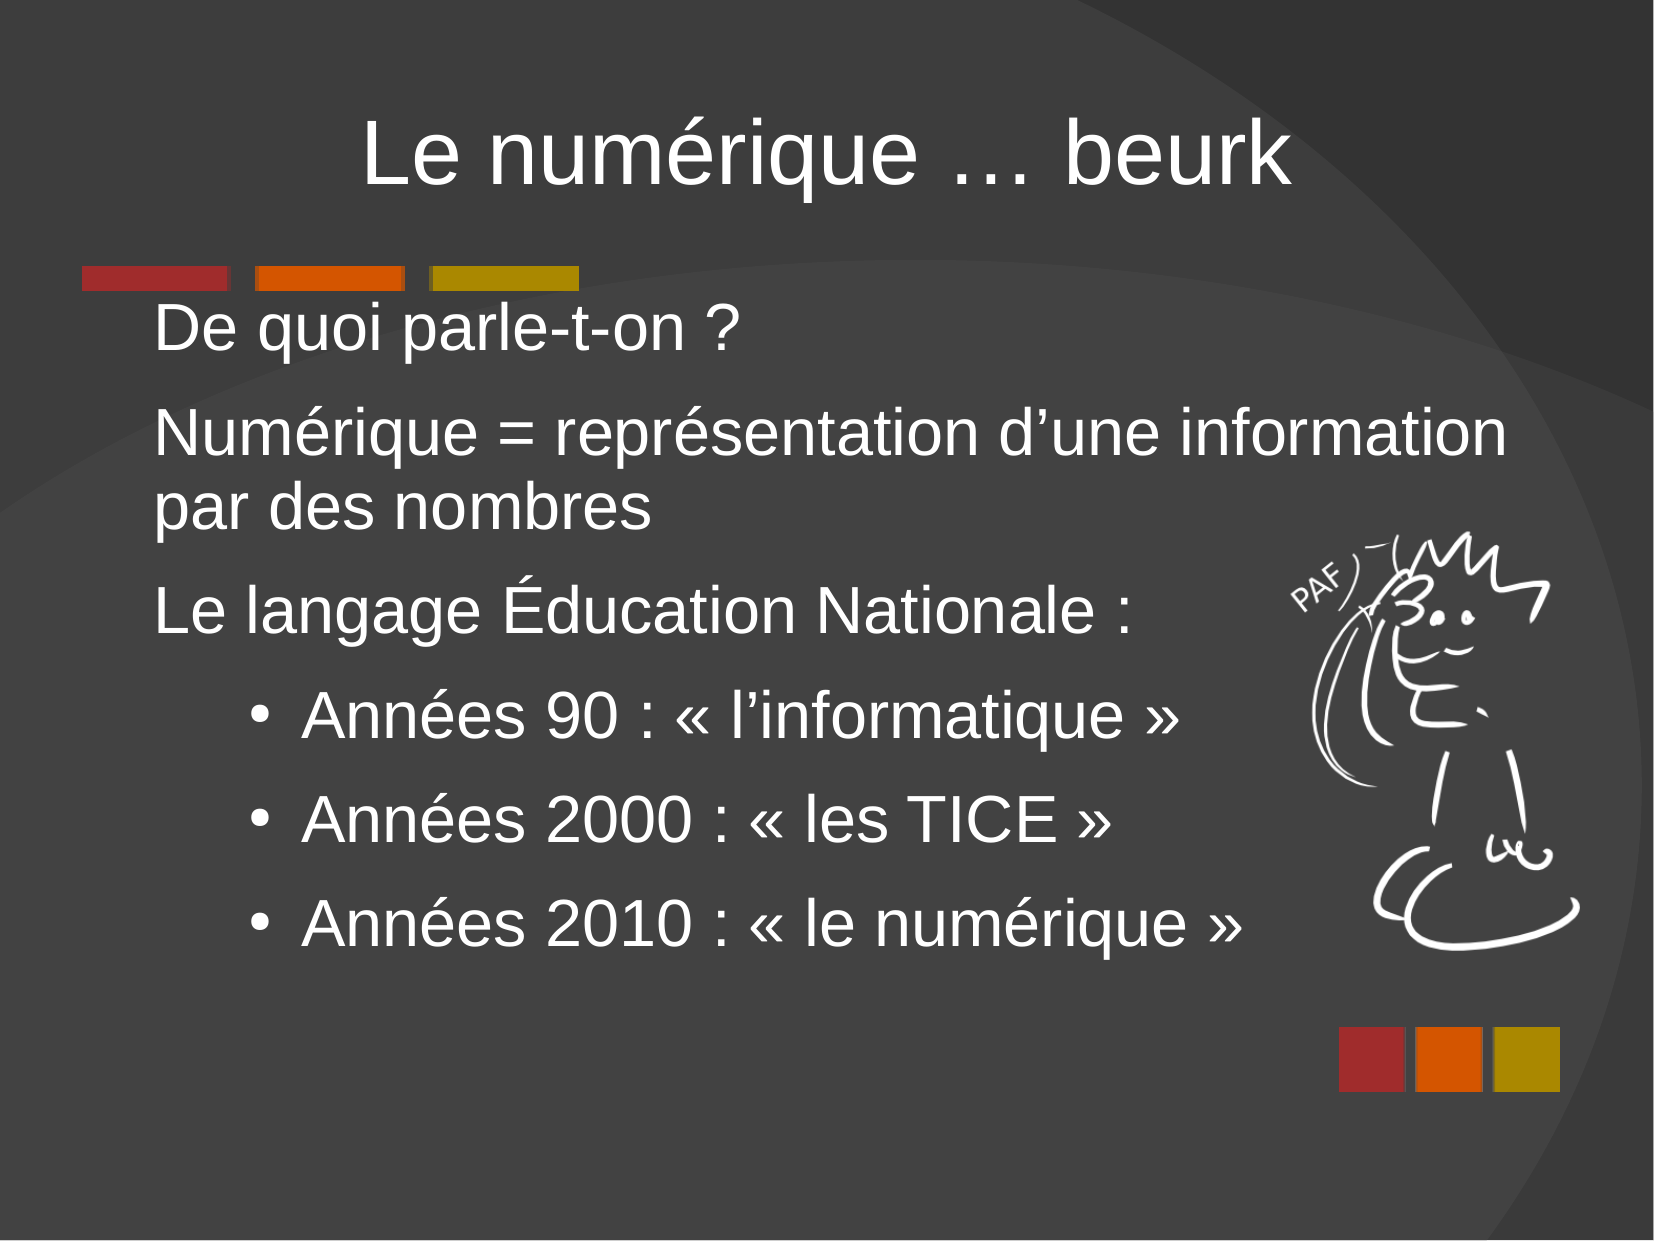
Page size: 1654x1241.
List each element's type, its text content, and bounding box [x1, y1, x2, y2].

list De quoi parle-t-on ? Numérique = représentation d’une information par des nombres Le langage Éducation Nationale : Années 90 : « l’informatique » Années 2000 : « les TICE » Années 2010 : « le numérique » [82, 290, 1571, 1010]
picture [82, 266, 579, 290]
picture [1275, 531, 1593, 969]
title Le numérique … beurk [82, 49, 1571, 257]
picture [1339, 1027, 1560, 1092]
